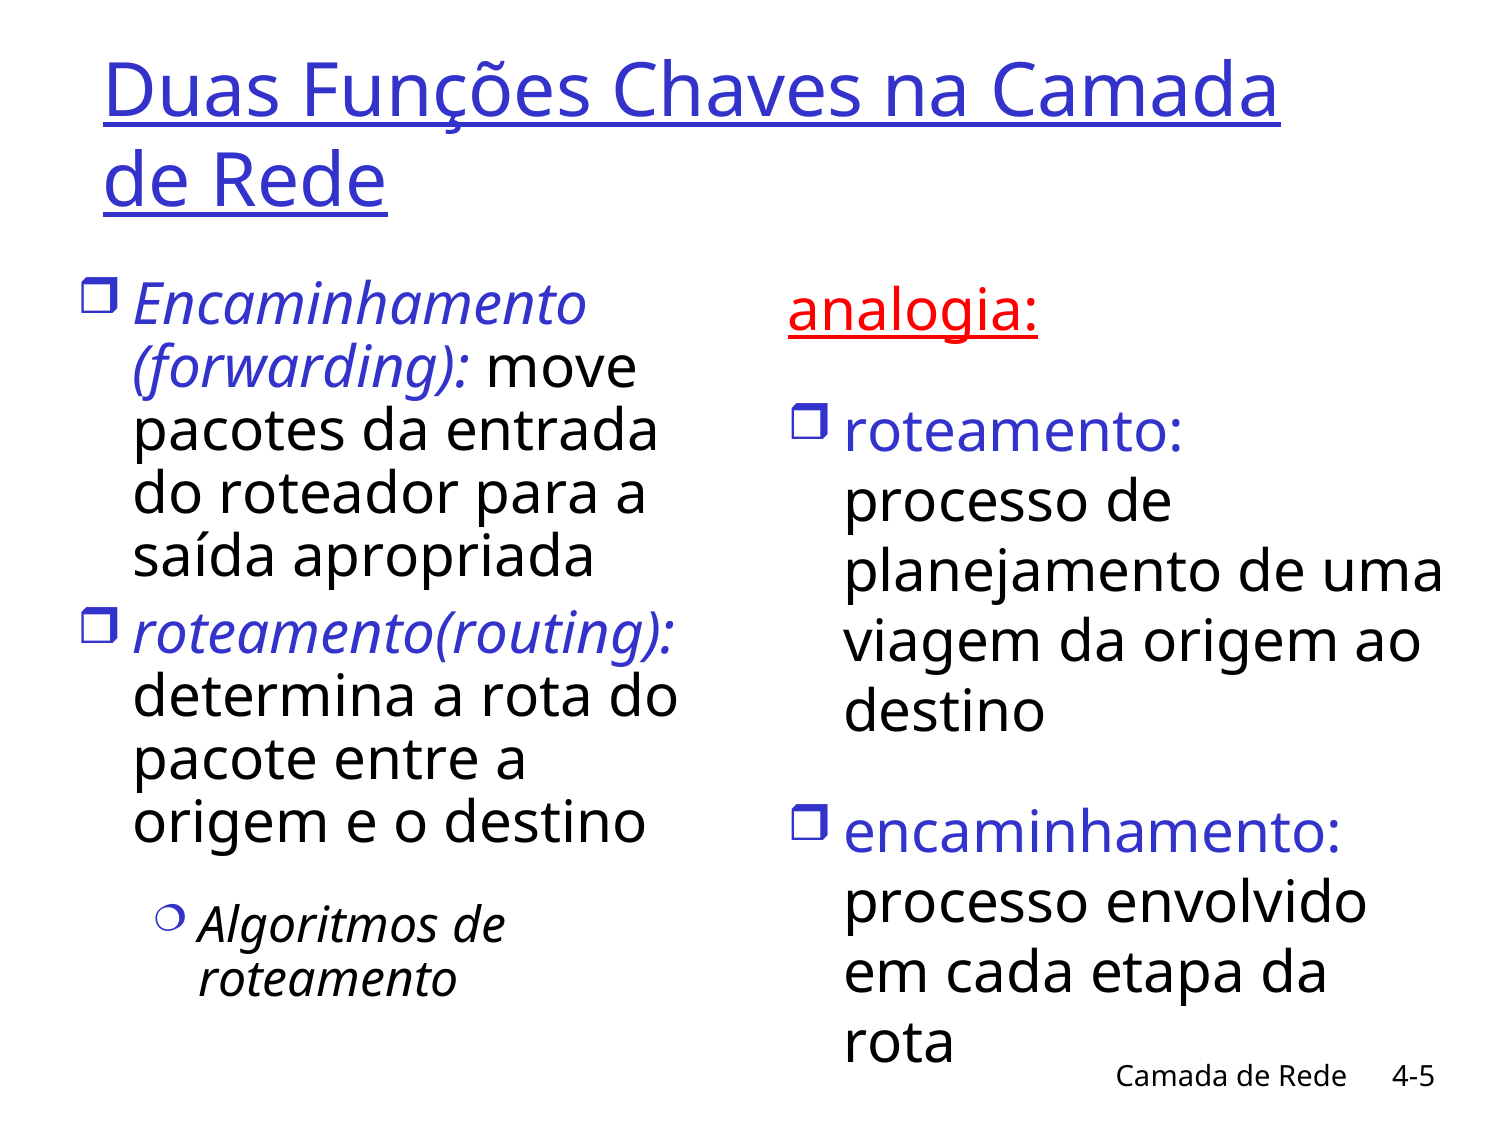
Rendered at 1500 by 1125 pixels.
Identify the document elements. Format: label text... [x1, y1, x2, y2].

text_box Camada de Rede [887, 1050, 1339, 1125]
text_box 4-<número> [1339, 1050, 1451, 1125]
text_box Duas Funções Chaves na Camada de Rede [87, 33, 1363, 229]
text_box Encaminhamento (forwarding): move pacotes da entrada do roteador para a saída apropriada roteamento(routing): determina a rota do pacote entre a origem e o destino Algoritmos de roteamento [62, 266, 751, 1092]
text_box analogia: roteamento: processo de planejamento de uma viagem da origem ao destino encaminhamento: processo envolvido em cada etapa da rota [772, 264, 1460, 1027]
